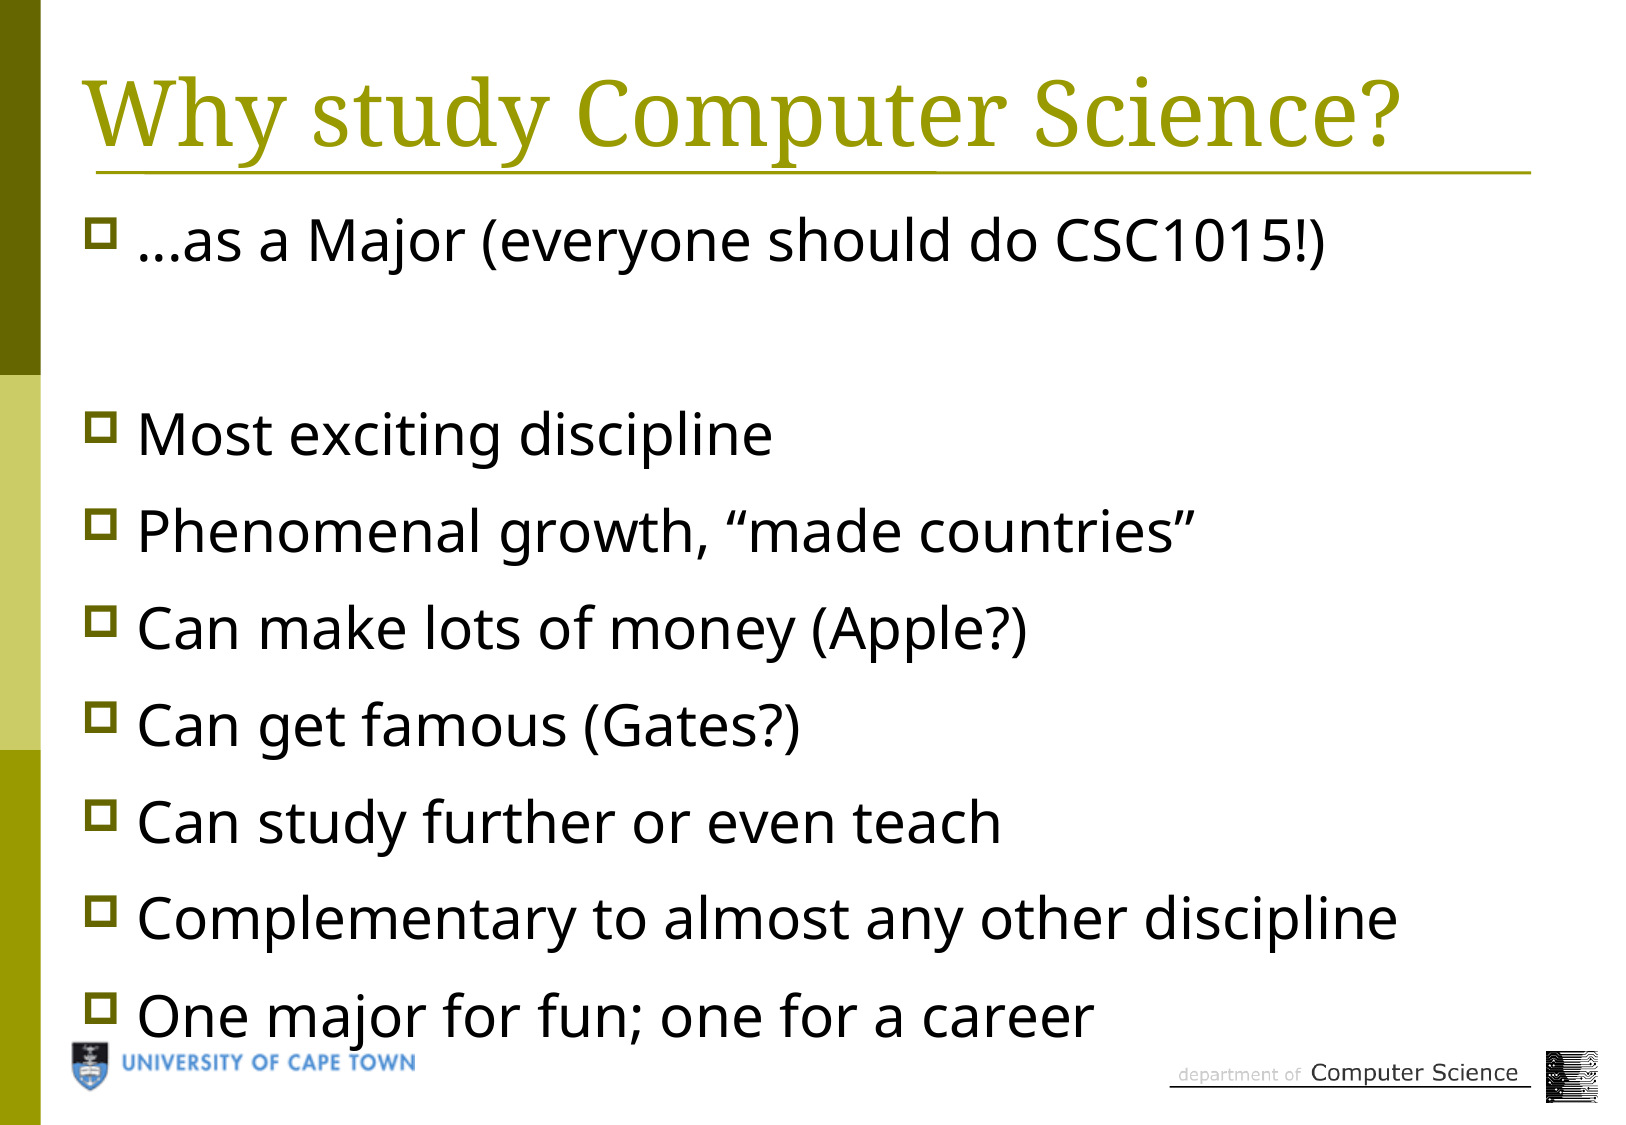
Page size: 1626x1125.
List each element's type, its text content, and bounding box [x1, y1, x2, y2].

picture [1169, 1043, 1532, 1091]
picture [377, 1024, 395, 1033]
picture [1546, 1051, 1598, 1103]
title Why study Computer Science? [81, 59, 1543, 172]
list ...as a Major (everyone should do CSC1015!) Most exciting discipline Phenomenal growth, “made countries” Can make lots of money (Apple?) Can get famous (Gates?) Can study further or even teach Complementary to almost any other discipline One major for fun; one for a career [81, 196, 1543, 975]
picture [61, 1024, 415, 1103]
picture [146, 1024, 171, 1033]
picture [328, 1024, 343, 1033]
